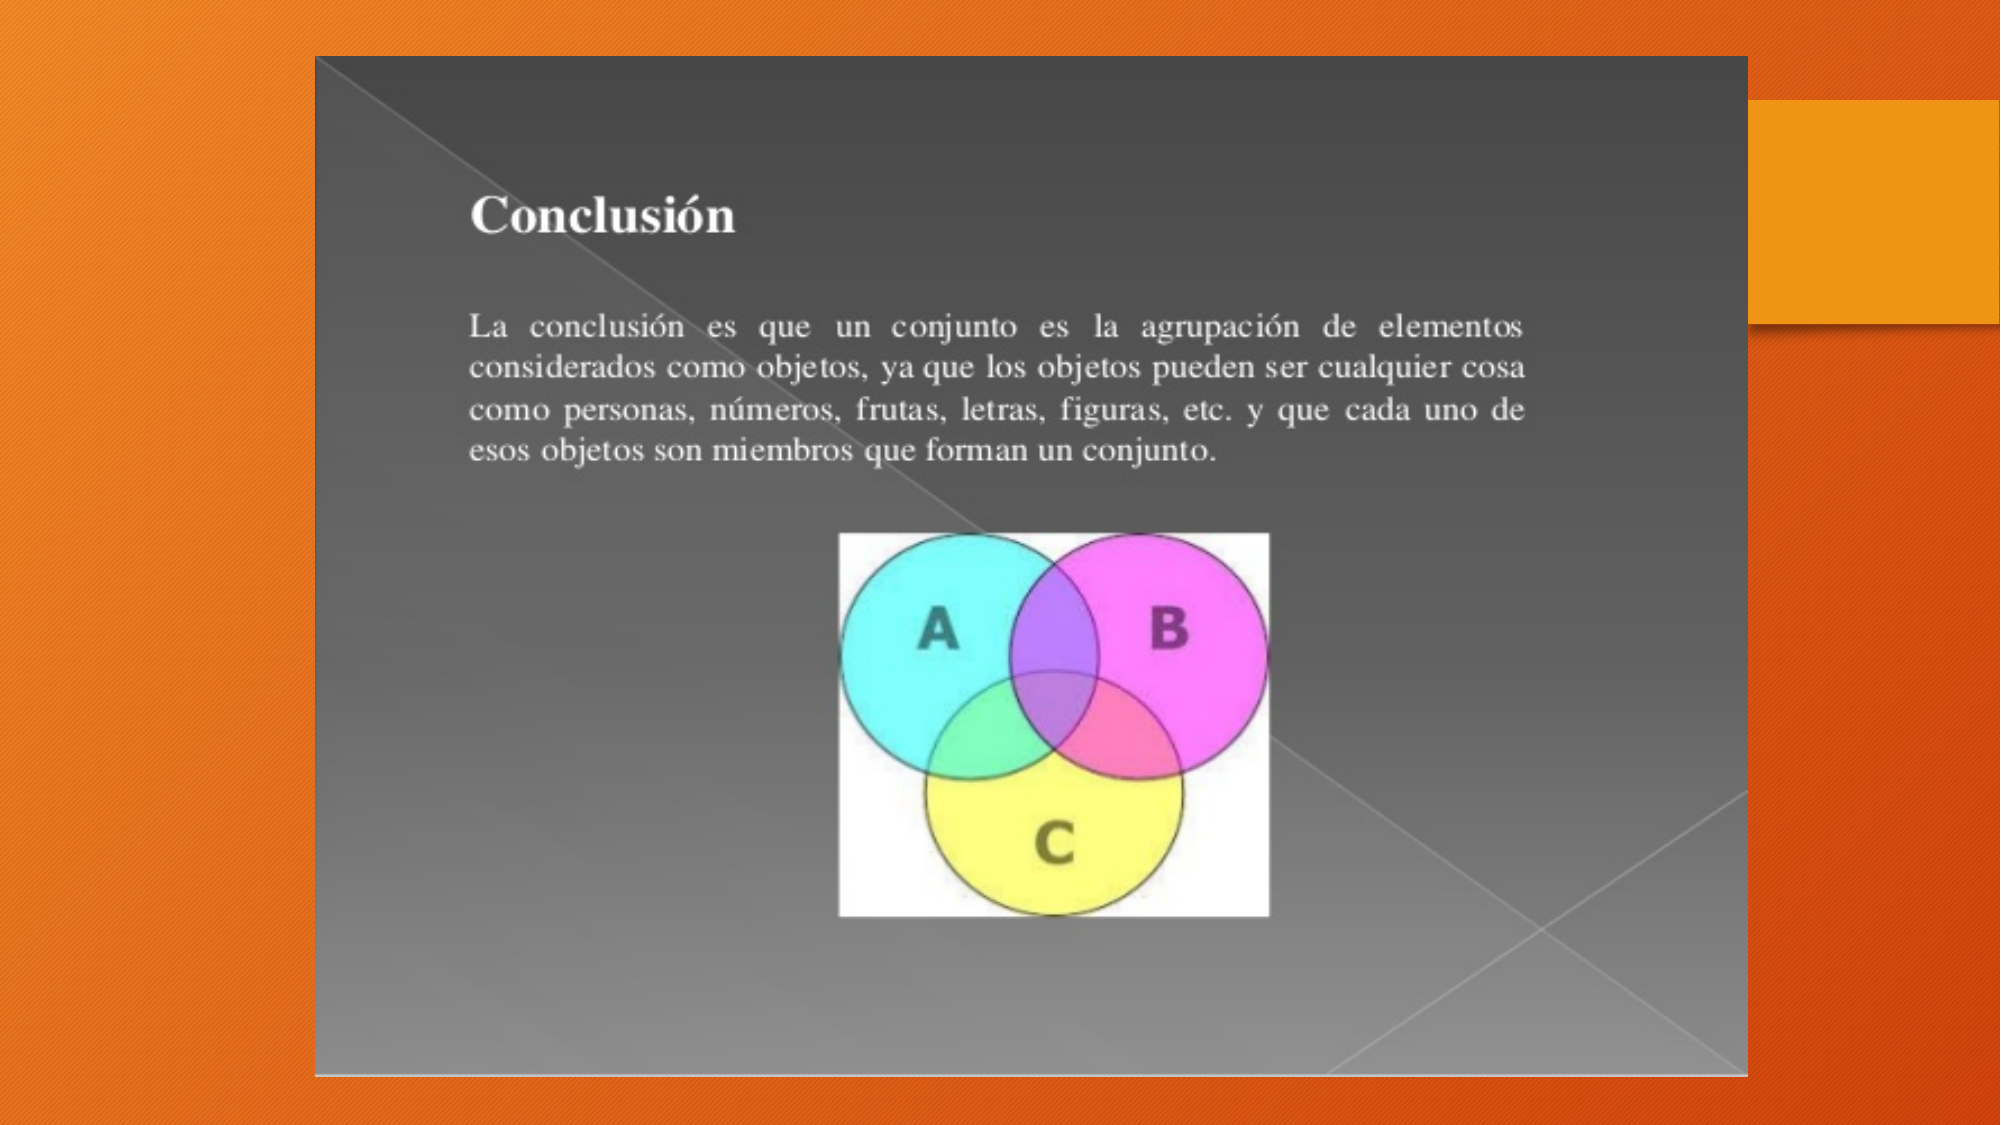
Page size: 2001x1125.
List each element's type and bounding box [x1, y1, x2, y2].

picture [315, 56, 1748, 1077]
